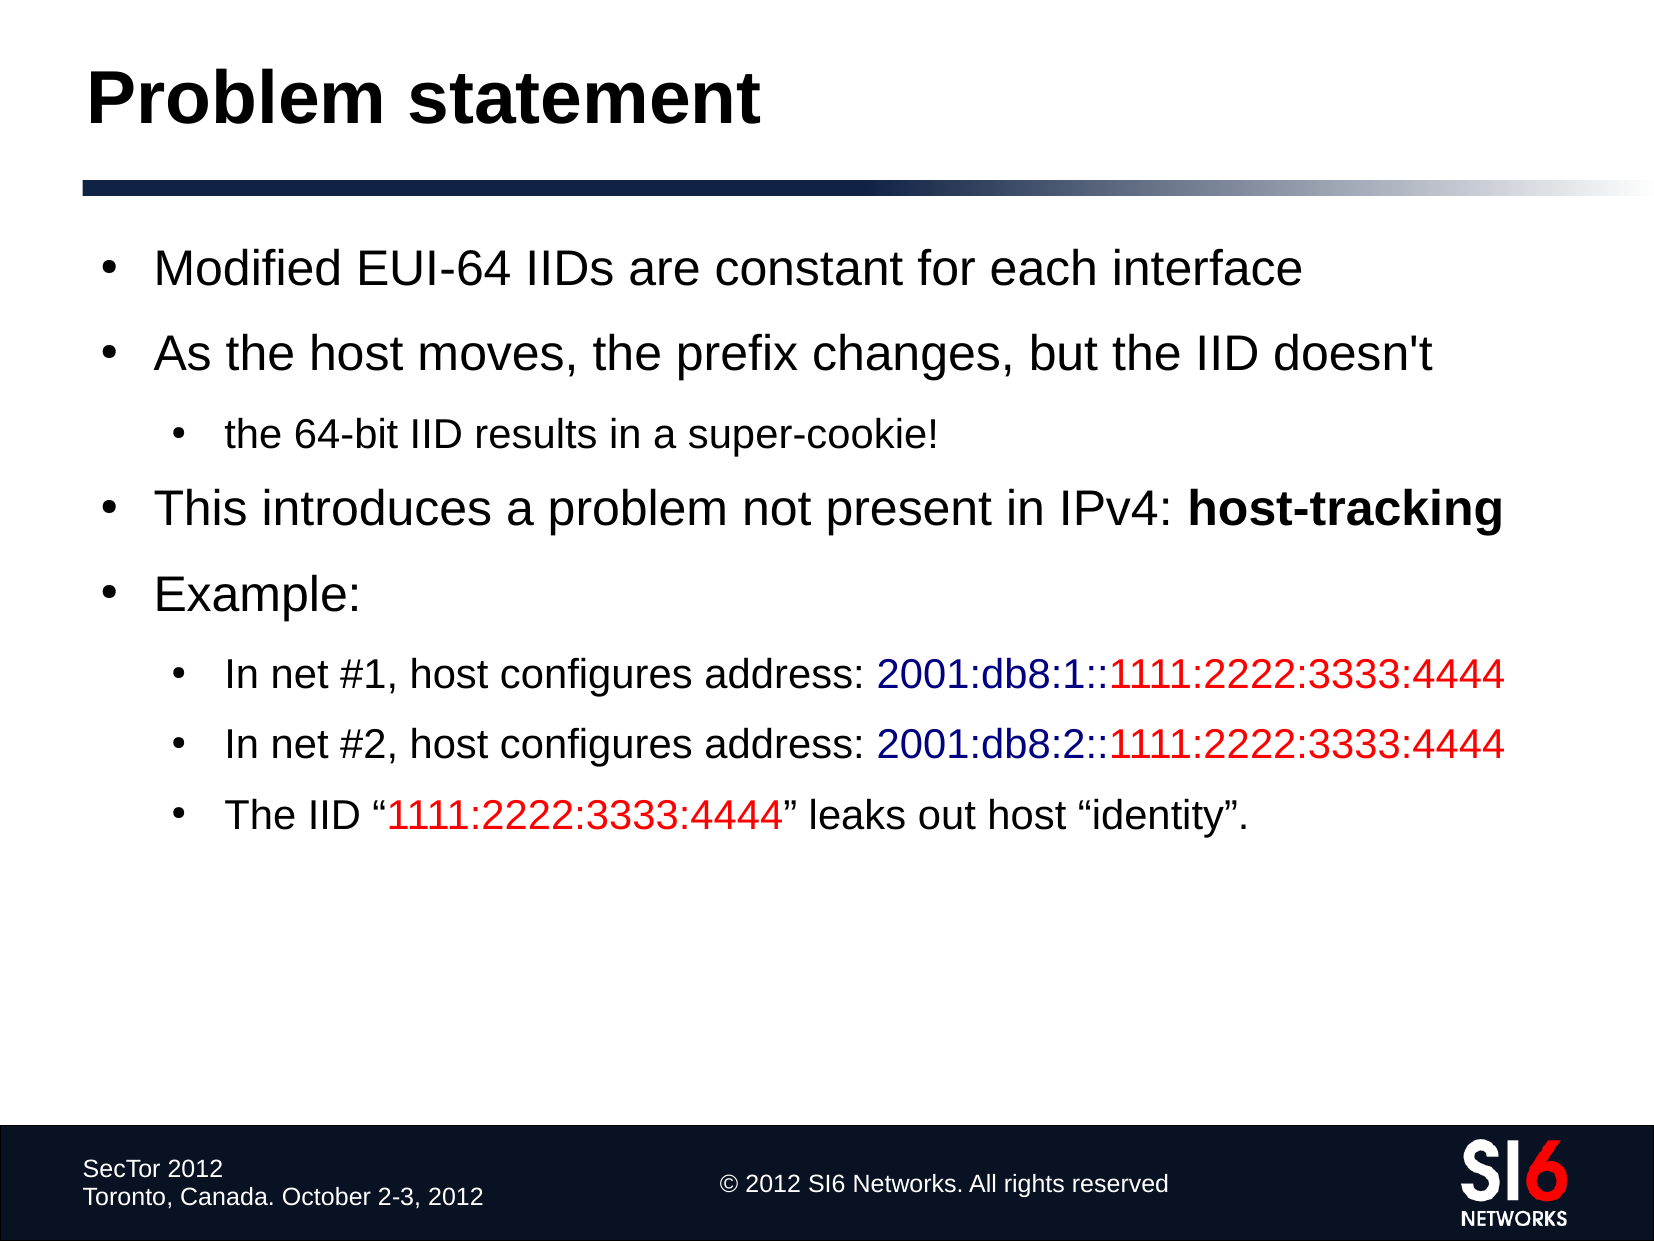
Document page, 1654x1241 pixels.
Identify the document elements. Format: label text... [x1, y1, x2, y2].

title Problem statement [86, 30, 1576, 166]
picture [1461, 1139, 1567, 1226]
list Modified EUI-64 IIDs are constant for each interface As the host moves, the prefix changes, but the IID doesn't the 64-bit IID results in a super-cookie! This introduces a problem not present in IPv4: host-tracking Example: In net #1, host configures address: 2001:db8:1::1111:2222:3333:4444 In net #2, host configures address: 2001:db8:2::1111:2222:3333:4444 The IID “1111:2222:3333:4444” leaks out host “identity”. [82, 240, 1571, 1059]
